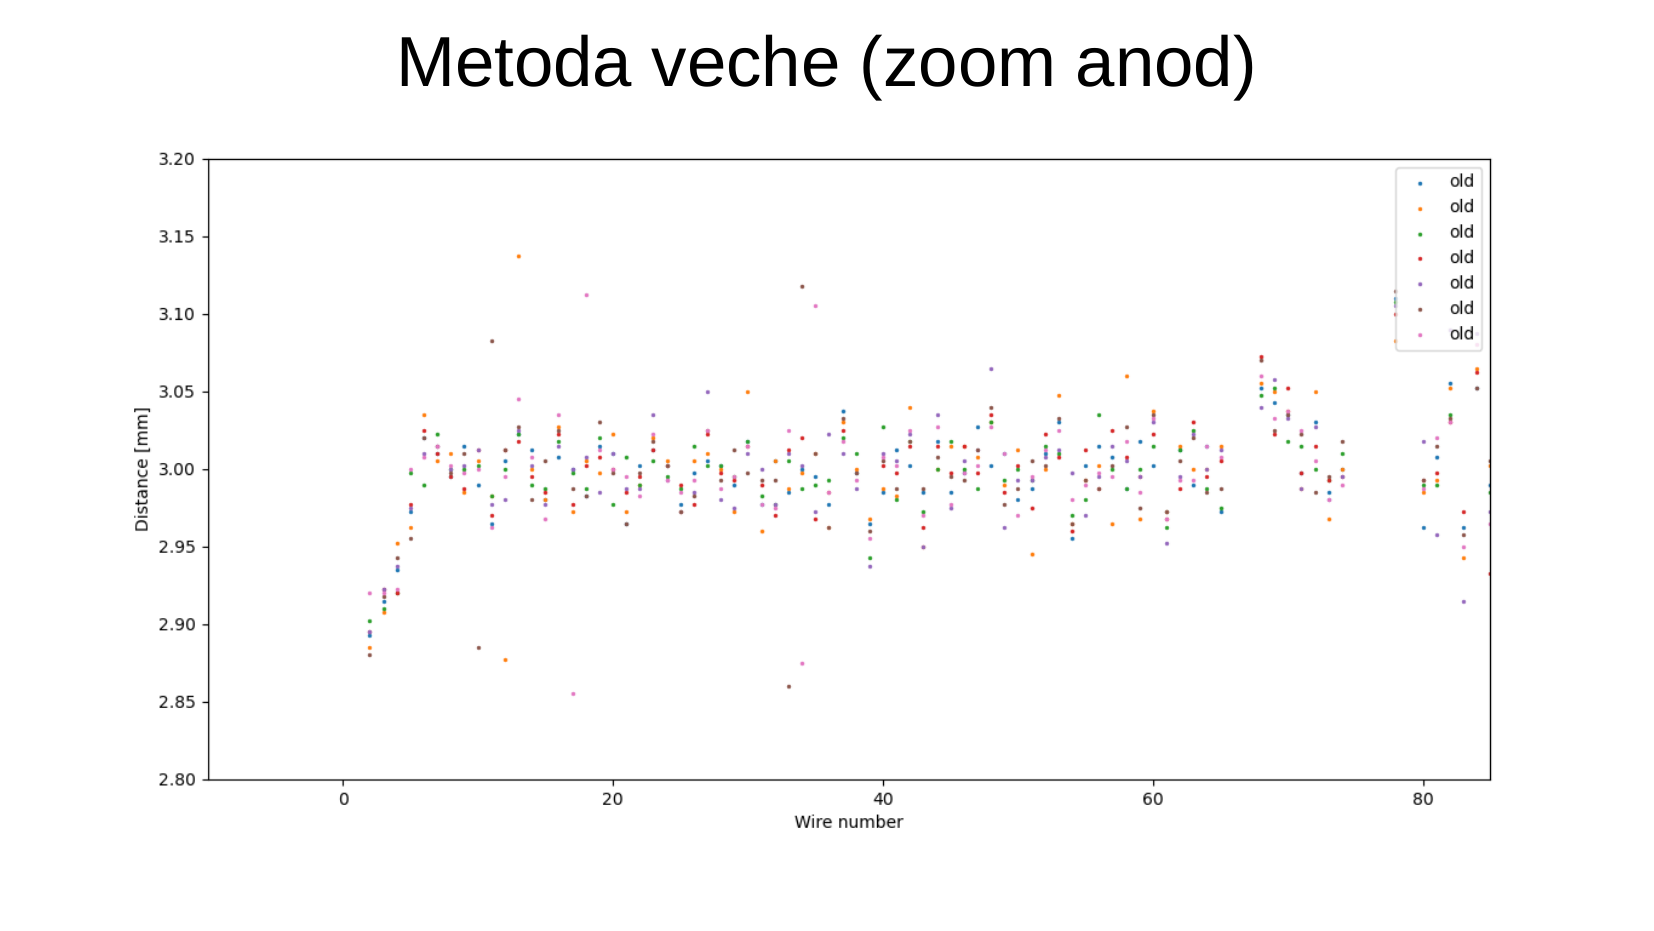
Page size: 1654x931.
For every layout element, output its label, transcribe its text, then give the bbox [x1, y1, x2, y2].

picture [1, 62, 1654, 868]
title Metoda veche (zoom anod) [82, 0, 1571, 140]
